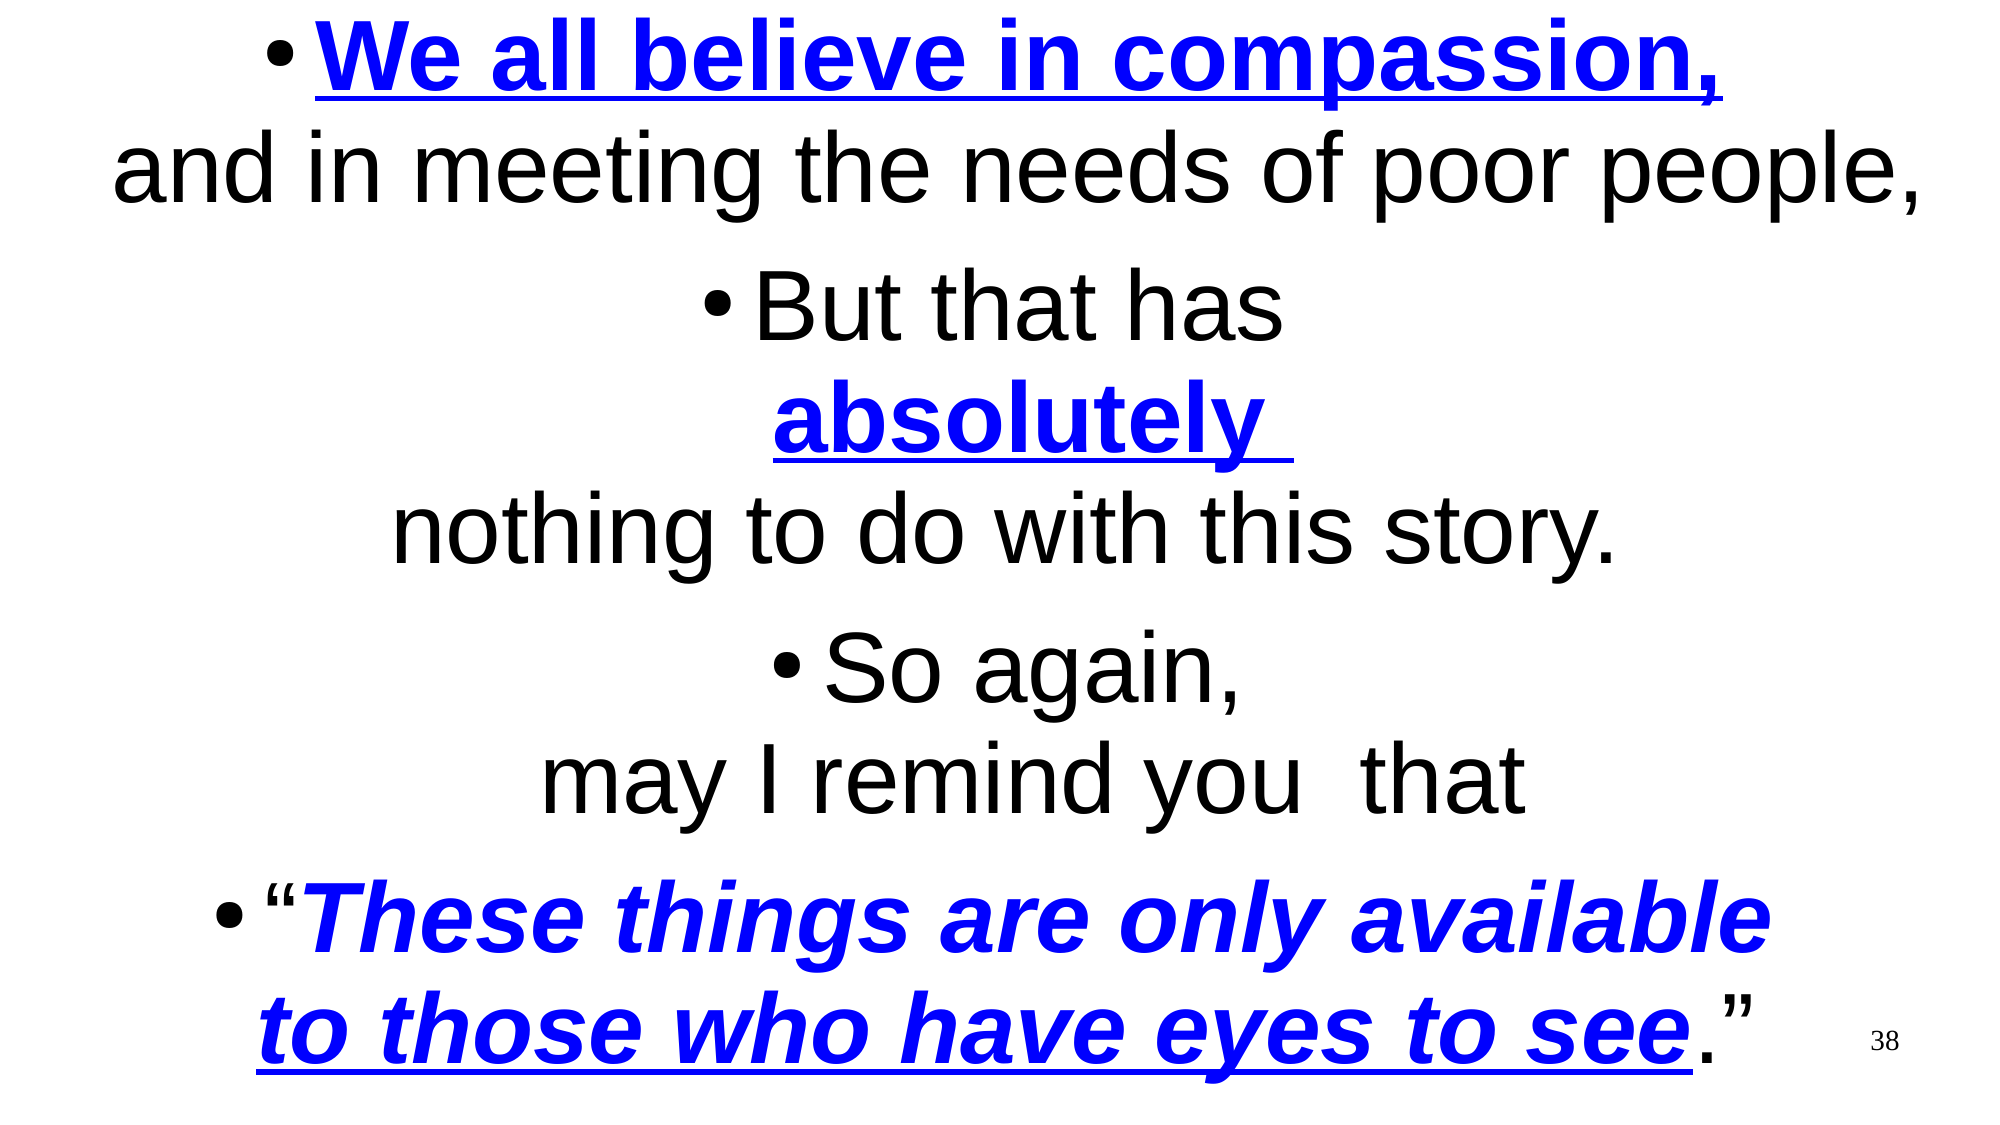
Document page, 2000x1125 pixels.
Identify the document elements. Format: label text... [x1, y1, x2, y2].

list We all believe in compassion, and in meeting the needs of poor people, But that has absolutely nothing to do with this story. So again, may I remind you that “These things are only available to those who have eyes to see.” [0, 0, 1996, 1123]
